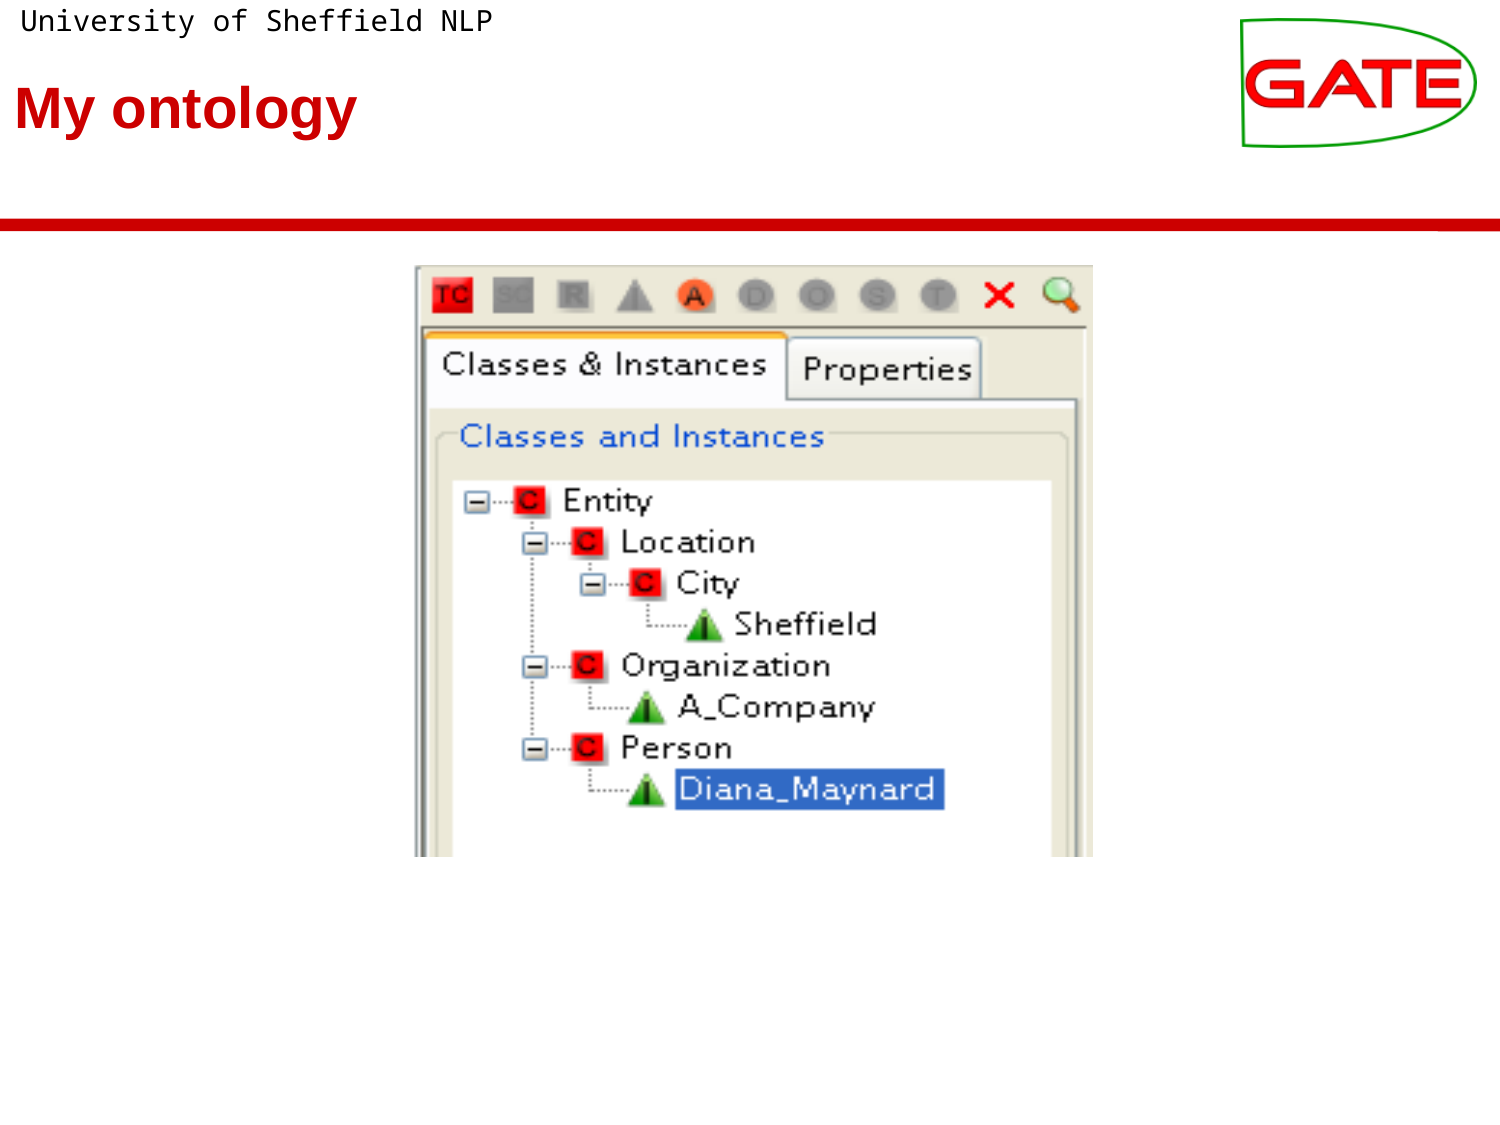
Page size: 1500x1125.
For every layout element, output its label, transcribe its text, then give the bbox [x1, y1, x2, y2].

picture [1240, 18, 1477, 148]
title My ontology [0, 4, 1239, 213]
picture [413, 265, 1093, 857]
